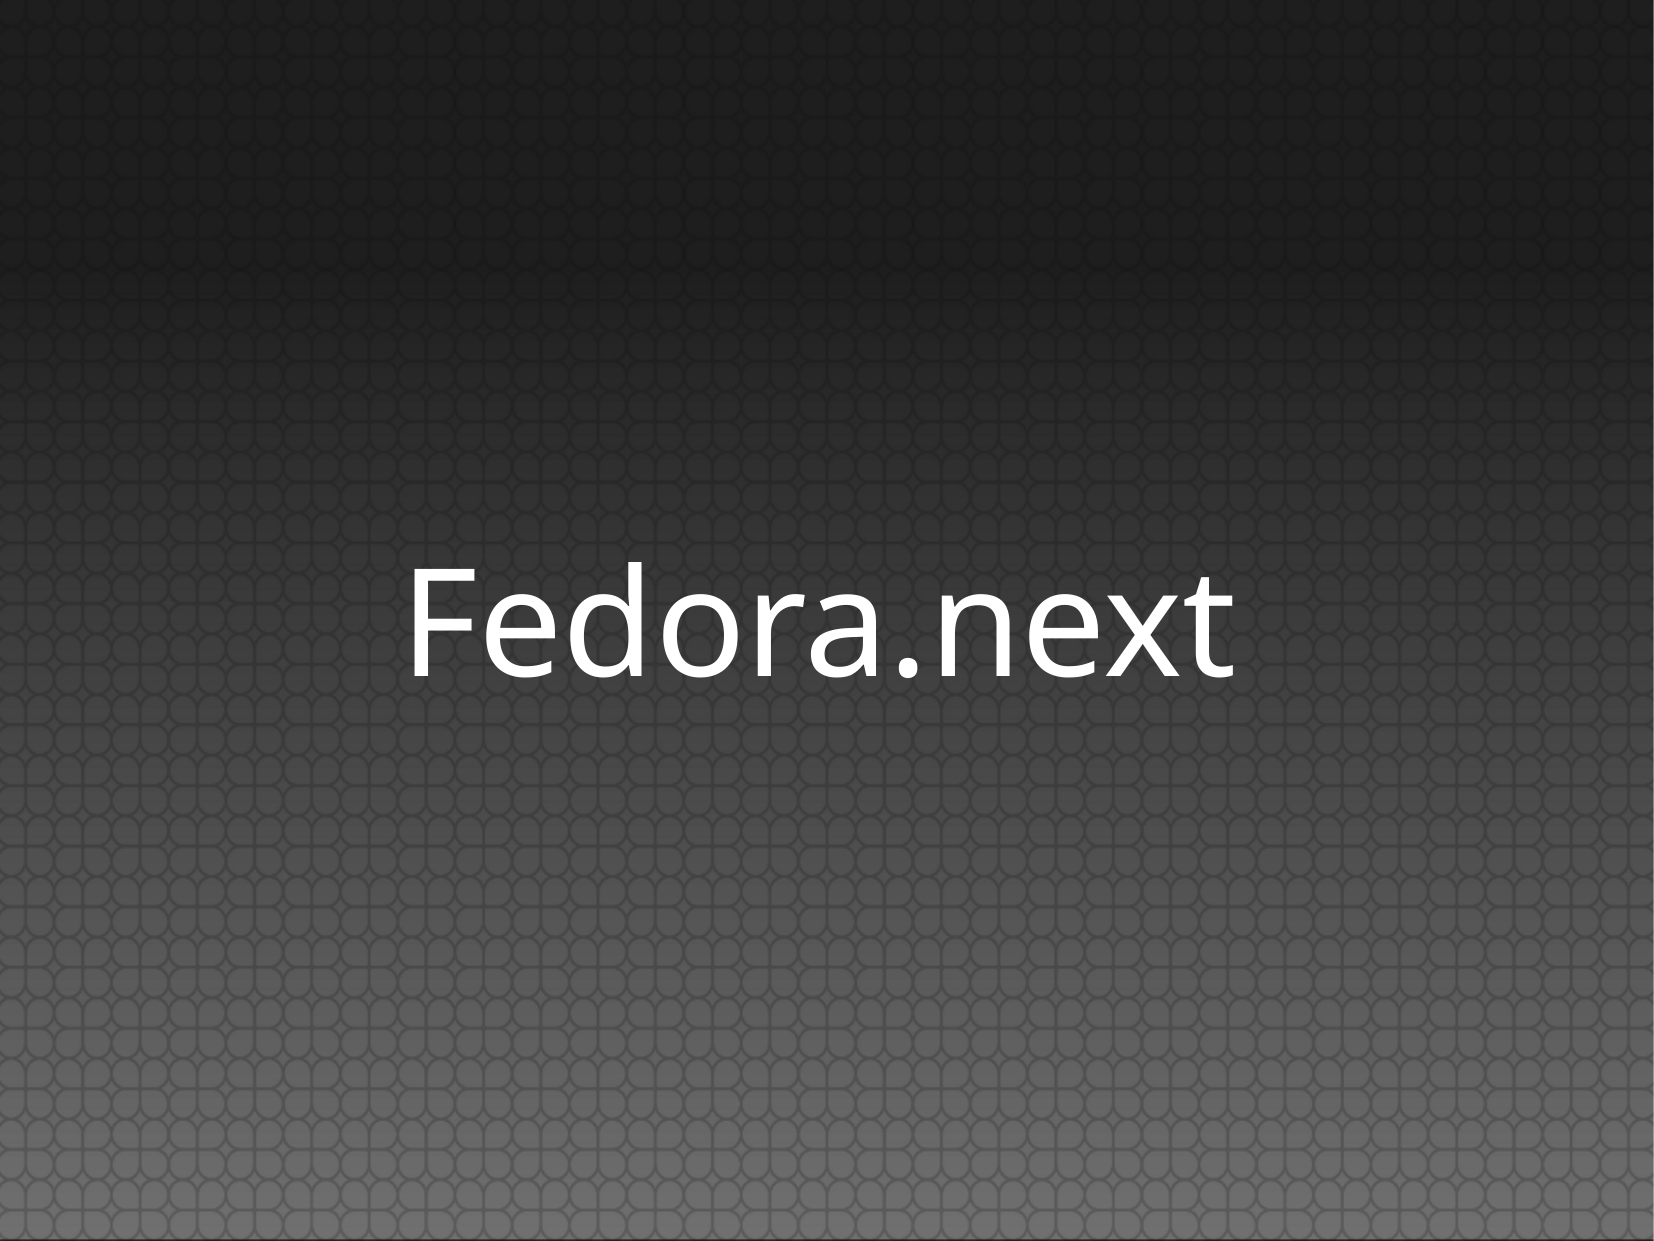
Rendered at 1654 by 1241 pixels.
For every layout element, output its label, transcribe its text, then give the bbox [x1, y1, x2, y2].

picture [0, 0, 1654, 1241]
title Fedora.next [75, 525, 1564, 713]
